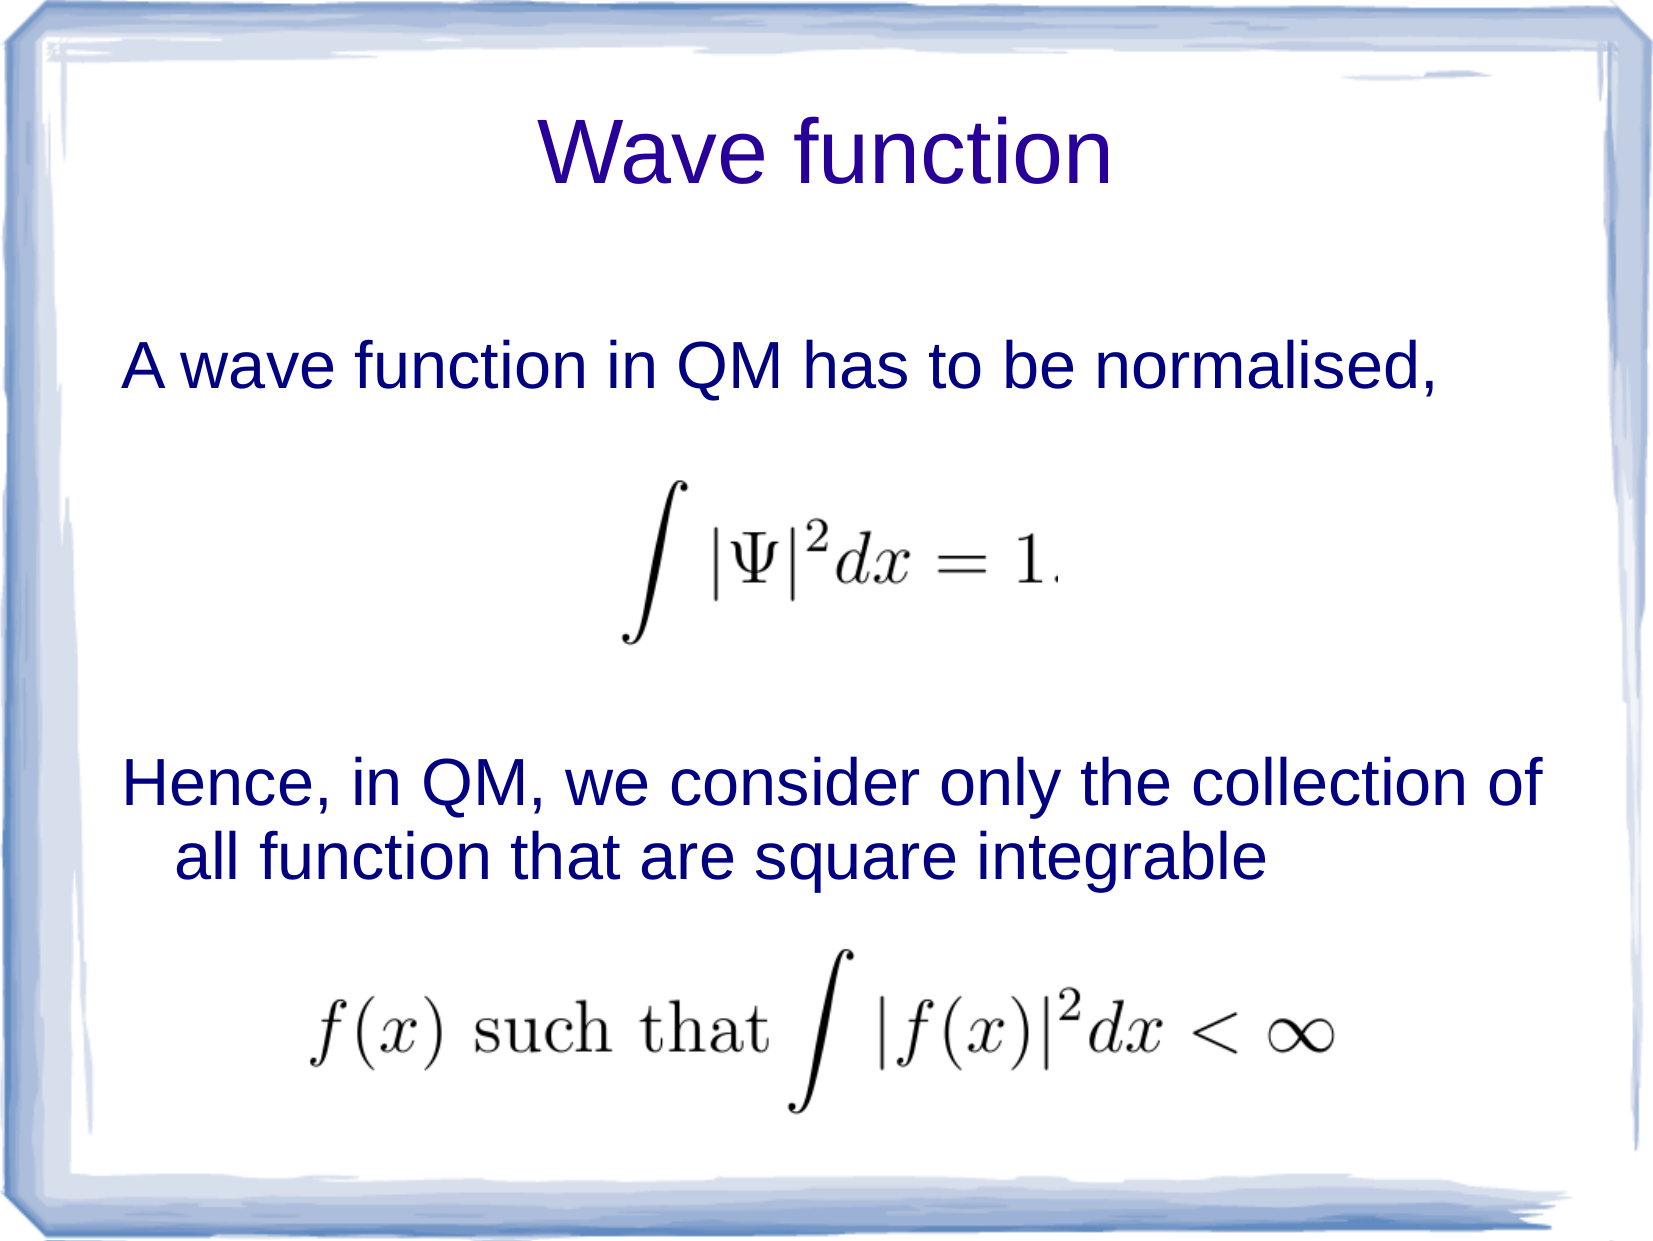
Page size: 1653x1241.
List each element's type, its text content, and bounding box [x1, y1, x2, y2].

list A wave function in QM has to be normalised, Hence, in QM, we consider only the collection of all function that are square integrable [117, 324, 1571, 1144]
picture [0, 0, 1653, 1241]
title Wave function [82, 49, 1571, 257]
